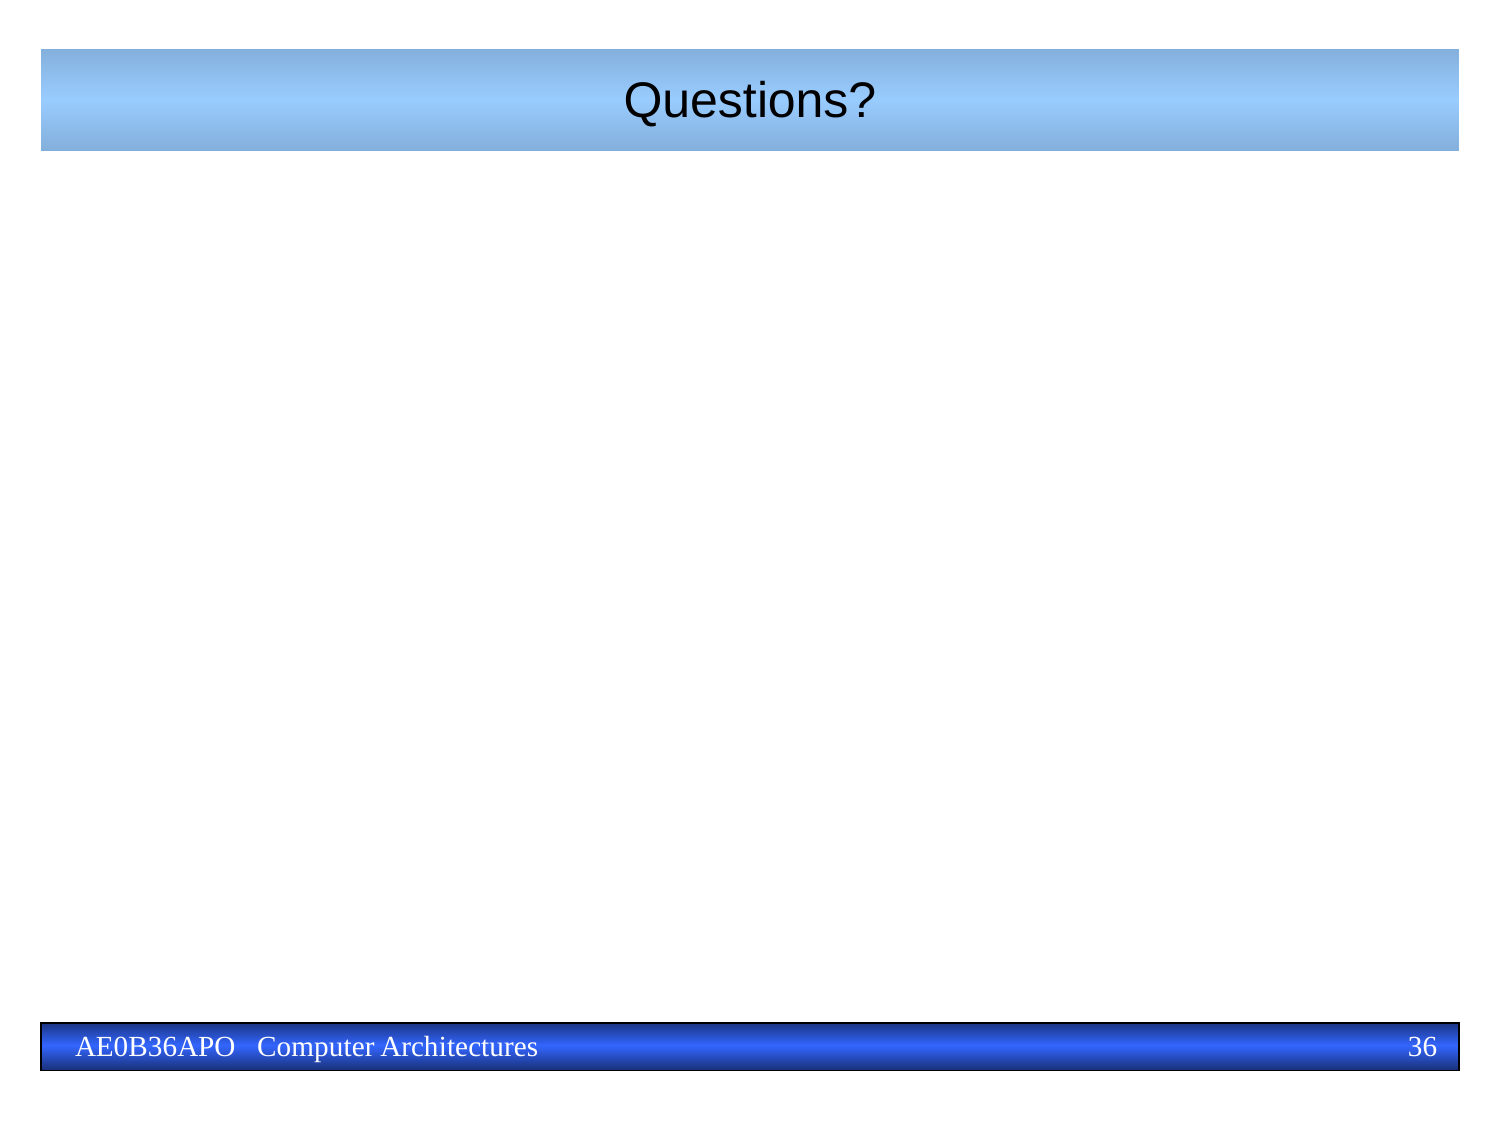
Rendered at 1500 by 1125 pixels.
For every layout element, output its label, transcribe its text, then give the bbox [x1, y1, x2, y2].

title Questions? [41, 49, 1459, 151]
